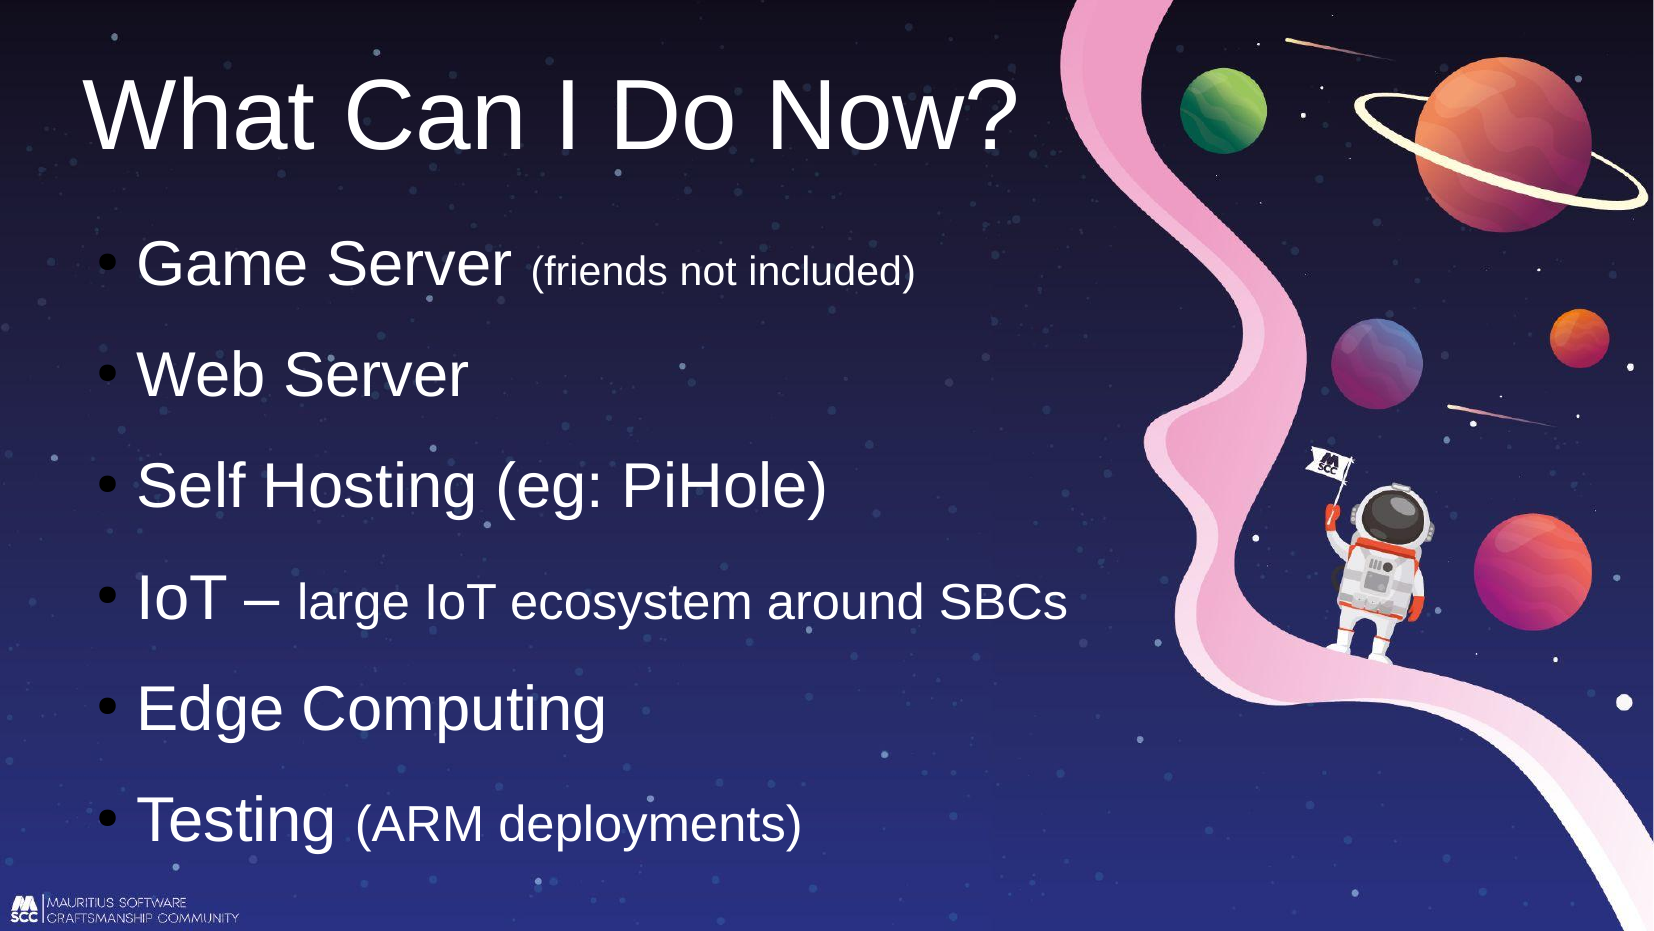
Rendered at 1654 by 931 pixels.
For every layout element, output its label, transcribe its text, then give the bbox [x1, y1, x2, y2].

picture [0, 0, 1654, 931]
list Game Server (friends not included) Web Server Self Hosting (eg: PiHole) IoT – large IoT ecosystem around SBCs Edge Computing Testing (ARM deployments) [82, 228, 1538, 855]
title What Can I Do Now? [82, 37, 1571, 193]
